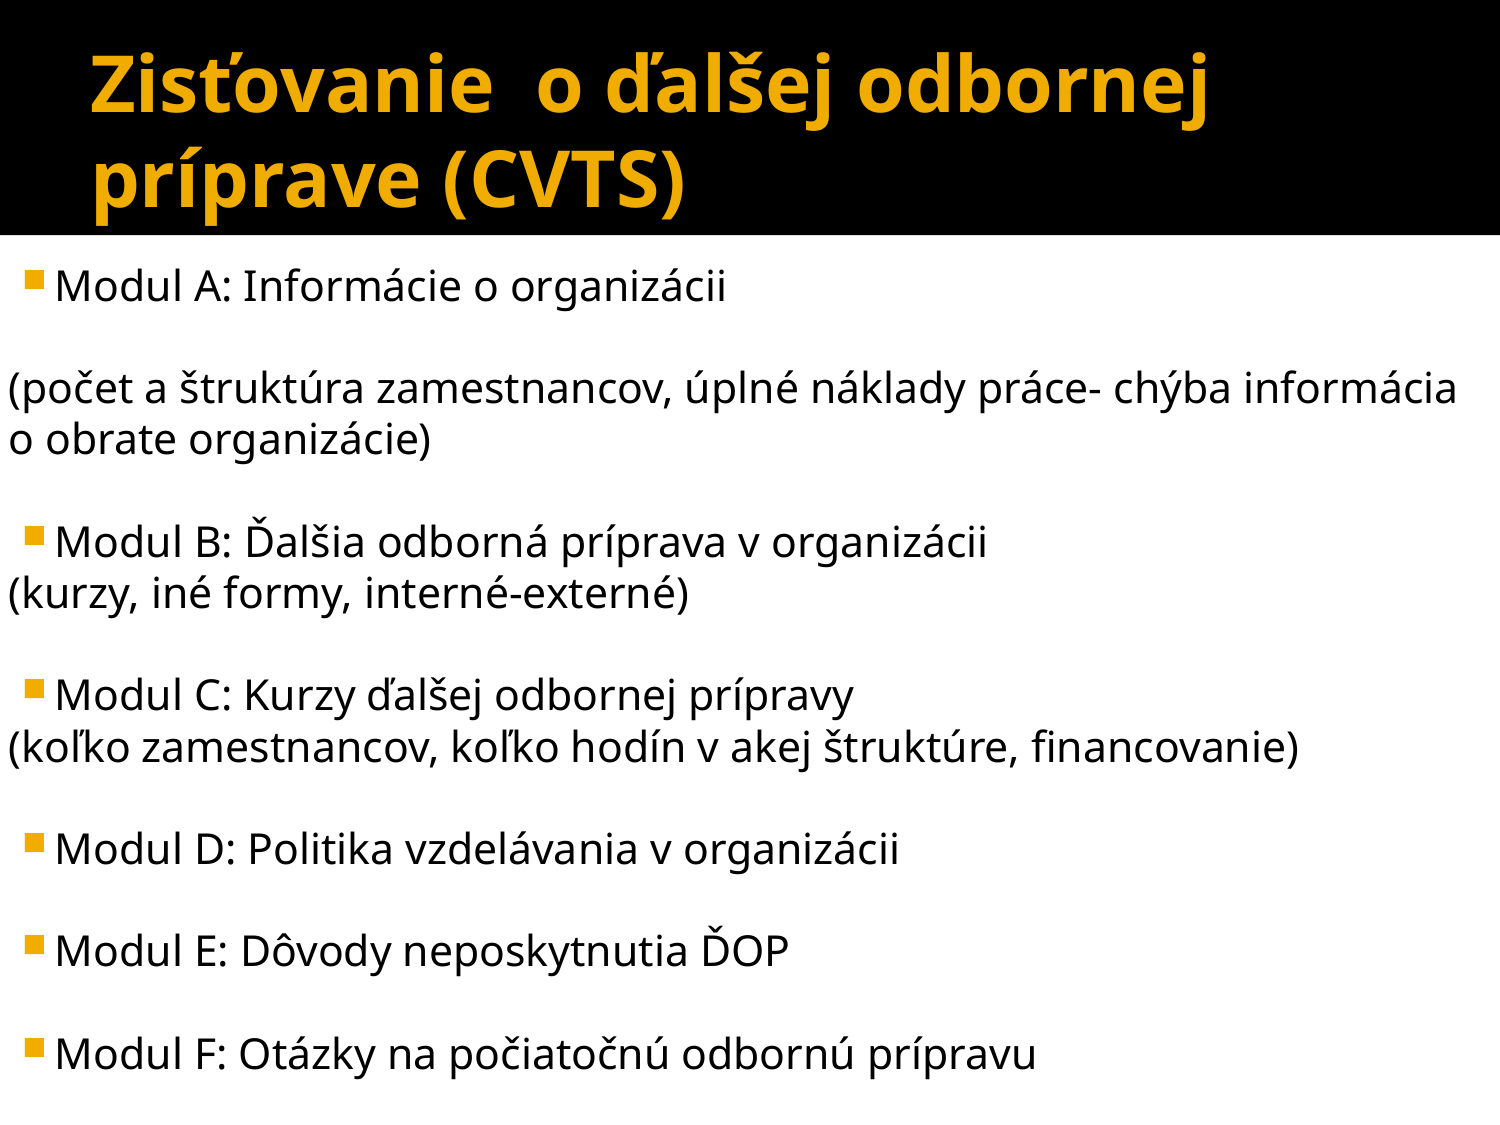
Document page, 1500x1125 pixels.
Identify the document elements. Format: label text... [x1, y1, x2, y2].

title Zisťovanie o ďalšej odbornej príprave (CVTS) [75, 25, 1425, 231]
list Modul A: Informácie o organizácii (počet a štruktúra zamestnancov, úplné náklady práce- chýba informácia o obrate organizácie) Modul B: Ďalšia odborná príprava v organizácii (kurzy, iné formy, interné-externé) Modul C: Kurzy ďalšej odbornej prípravy (koľko zamestnancov, koľko hodín v akej štruktúre, financovanie) Modul D: Politika vzdelávania v organizácii Modul E: Dôvody neposkytnutia ĎOP Modul F: Otázky na počiatočnú odbornú prípravu [0, 243, 1500, 1094]
